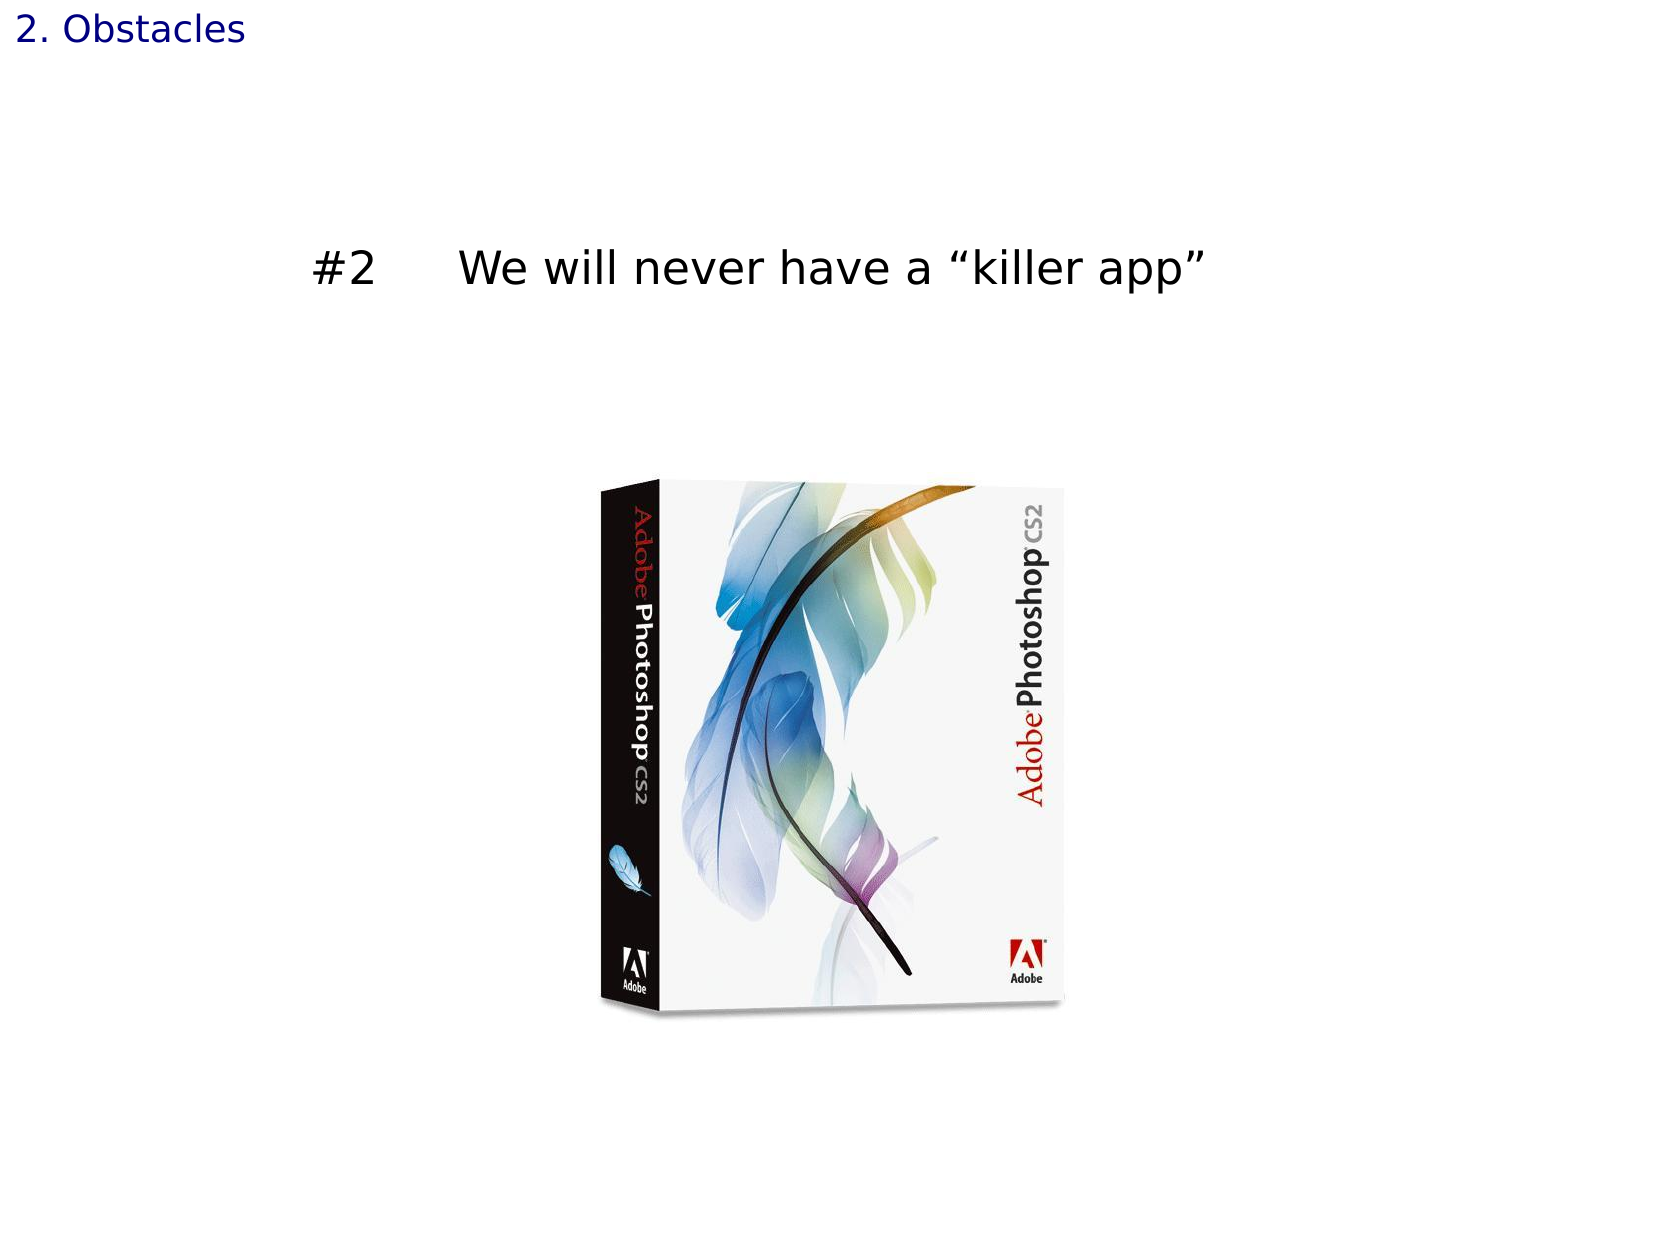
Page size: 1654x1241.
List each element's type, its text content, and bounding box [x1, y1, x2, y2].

text_box #2 We will never have a “killer app” [295, 234, 1359, 303]
picture [565, 472, 1093, 1034]
text_box 2. Obstacles [0, 0, 768, 59]
